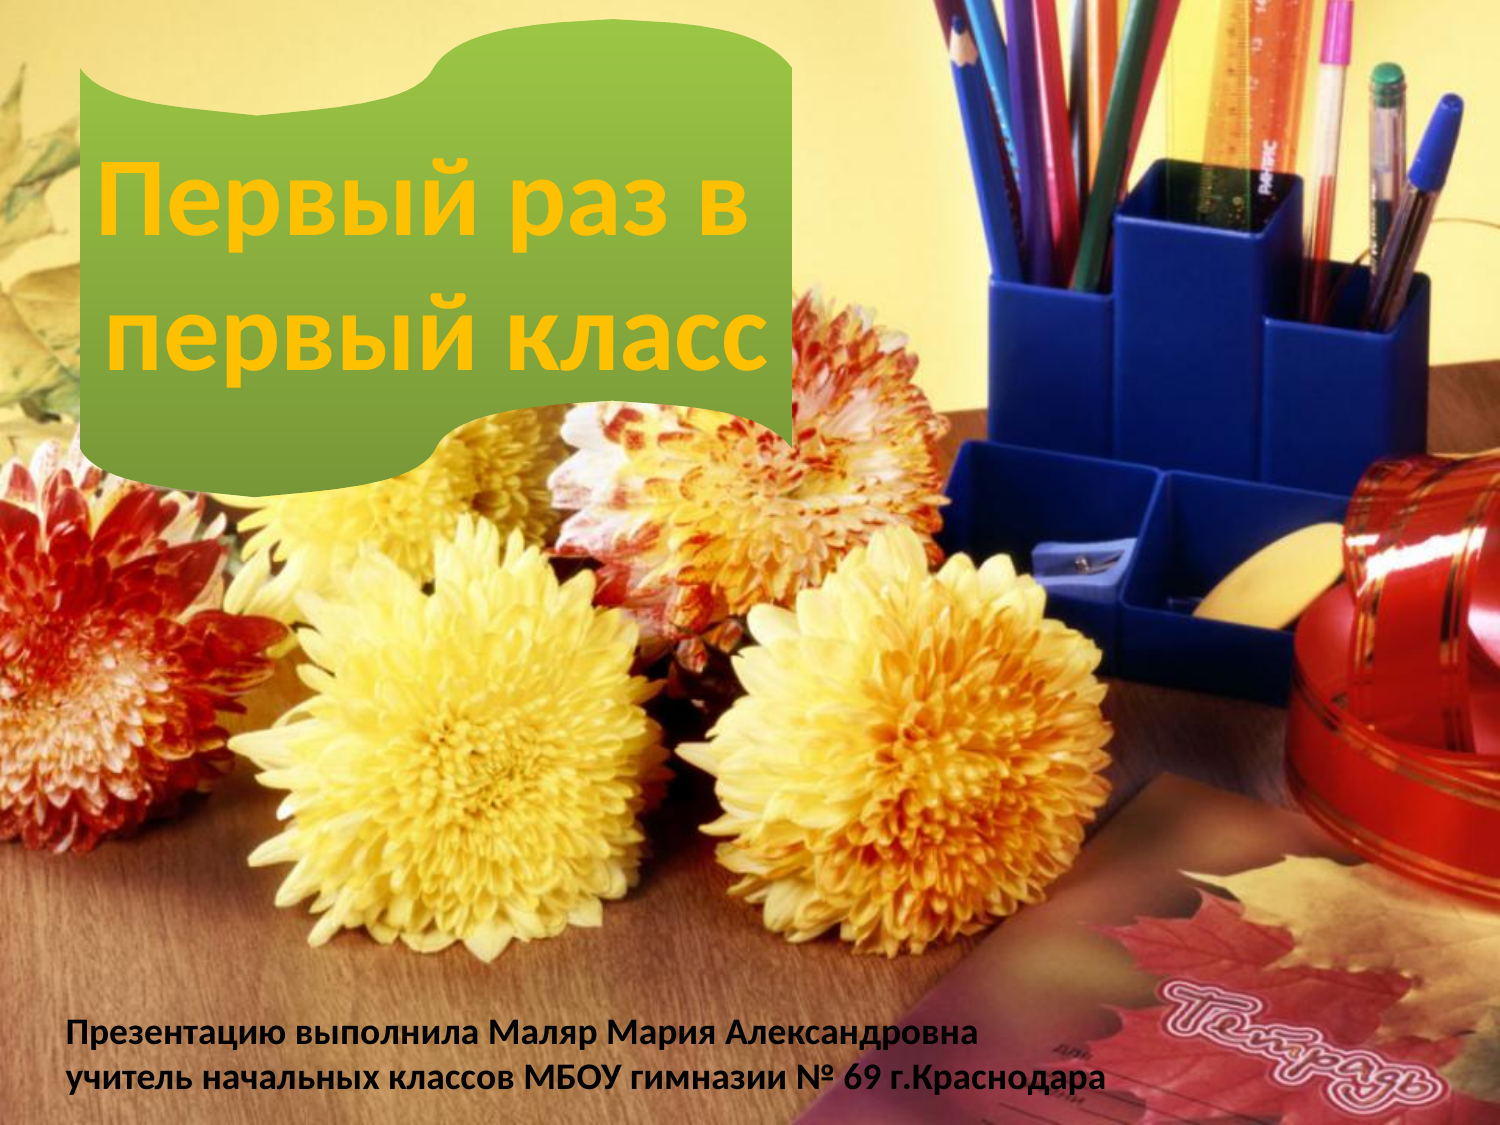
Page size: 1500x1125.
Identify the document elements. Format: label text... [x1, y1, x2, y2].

text_box Первый раз в первый класс [80, 19, 793, 498]
text_box Презентацию выполнила Маляр Мария Александровна учитель начальных классов МБОУ гимназии № 69 г.Краснодара [50, 999, 1123, 1105]
picture [0, 0, 1500, 1125]
